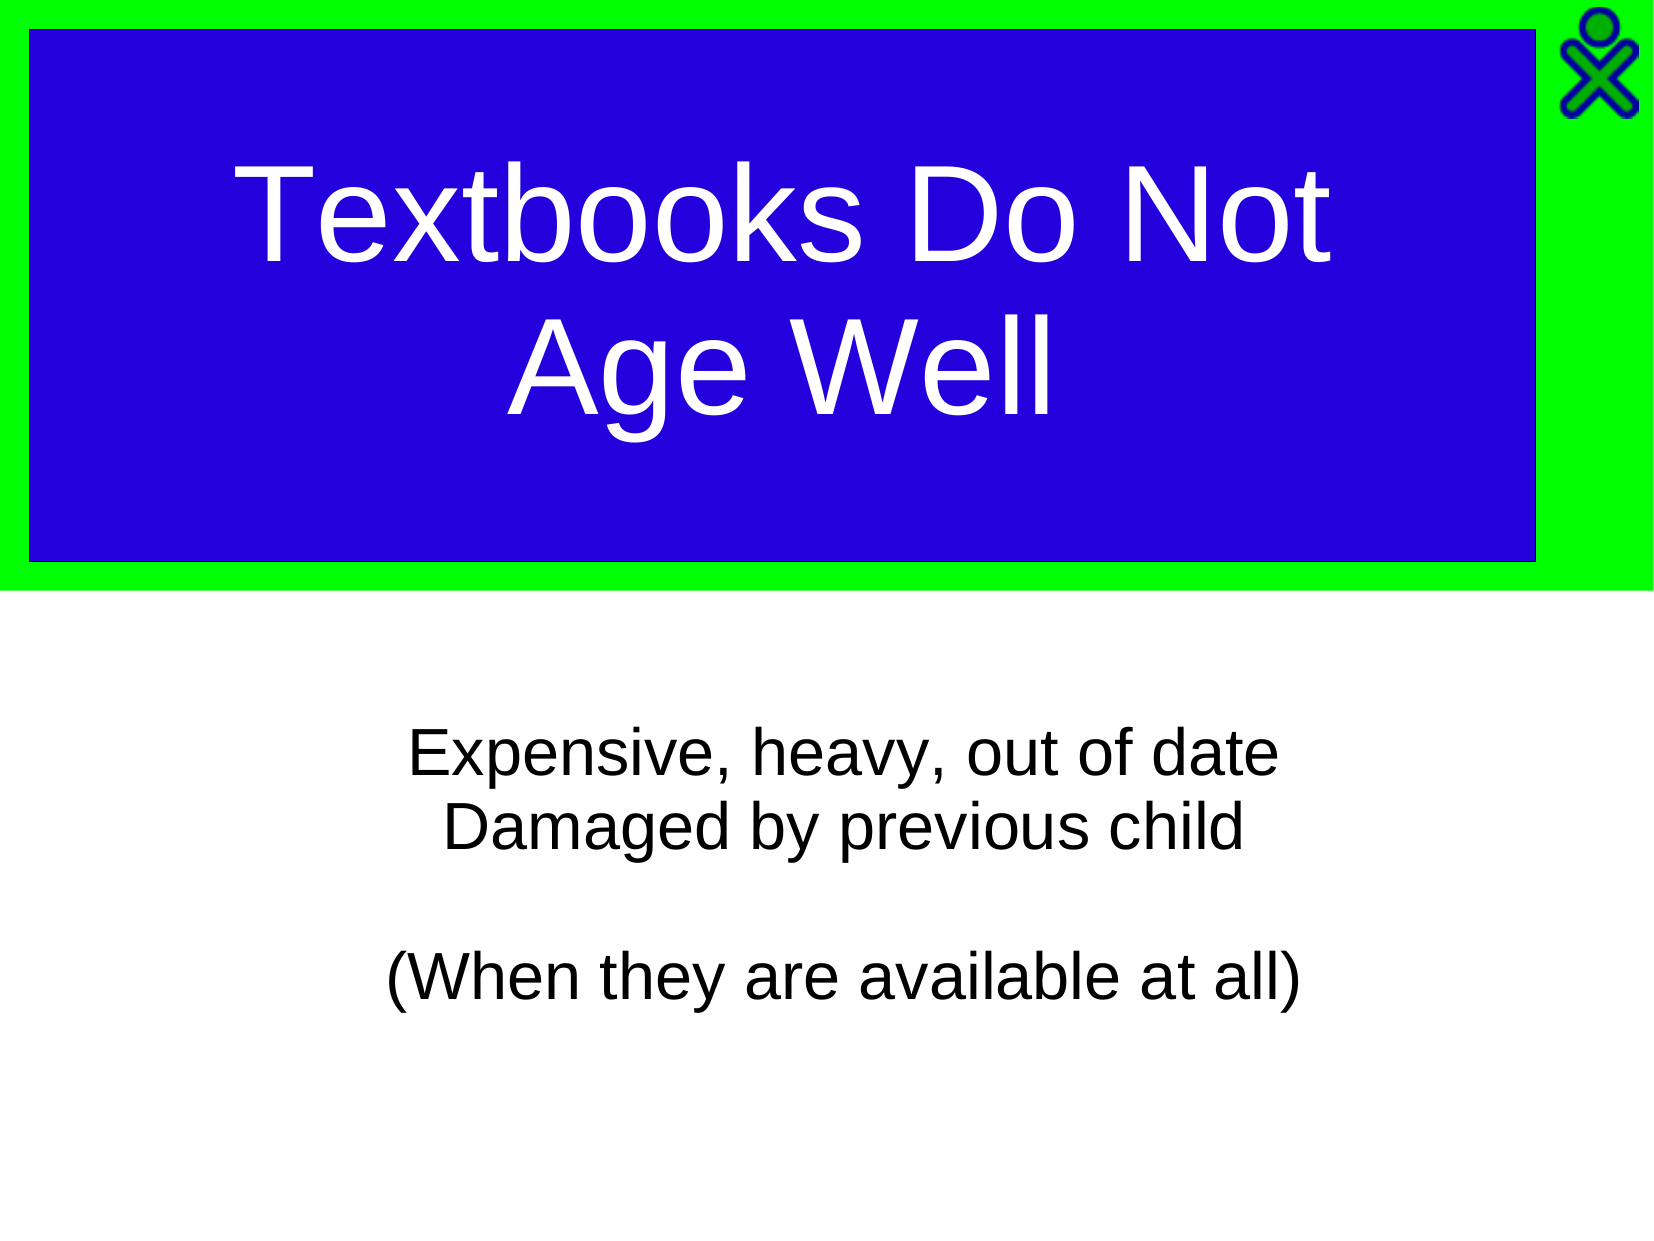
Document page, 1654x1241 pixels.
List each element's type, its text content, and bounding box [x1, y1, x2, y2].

picture [1559, 7, 1639, 119]
subtitle Expensive, heavy, out of date Damaged by previous child (When they are available at all) [82, 627, 1571, 1102]
title Textbooks Do Not Age Well [59, 56, 1506, 525]
